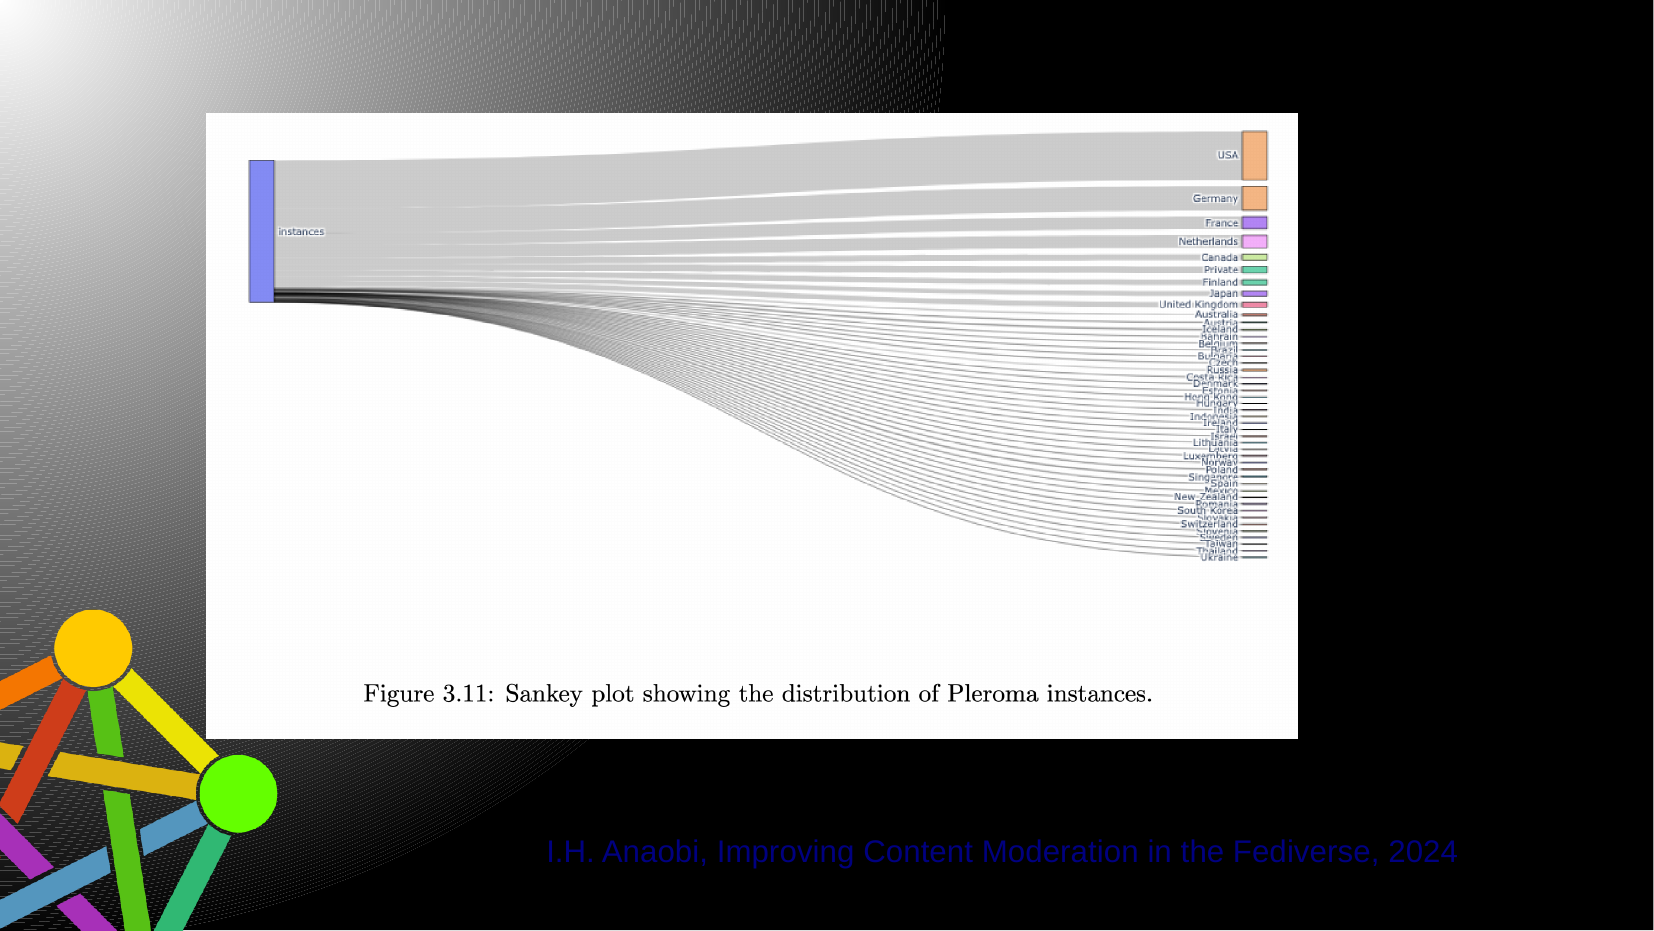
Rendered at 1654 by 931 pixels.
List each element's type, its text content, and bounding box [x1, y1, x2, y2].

picture [0, 113, 1298, 931]
text_box I.H. Anaobi, Improving Content Moderation in the Fediverse, 2024 [531, 826, 1595, 912]
